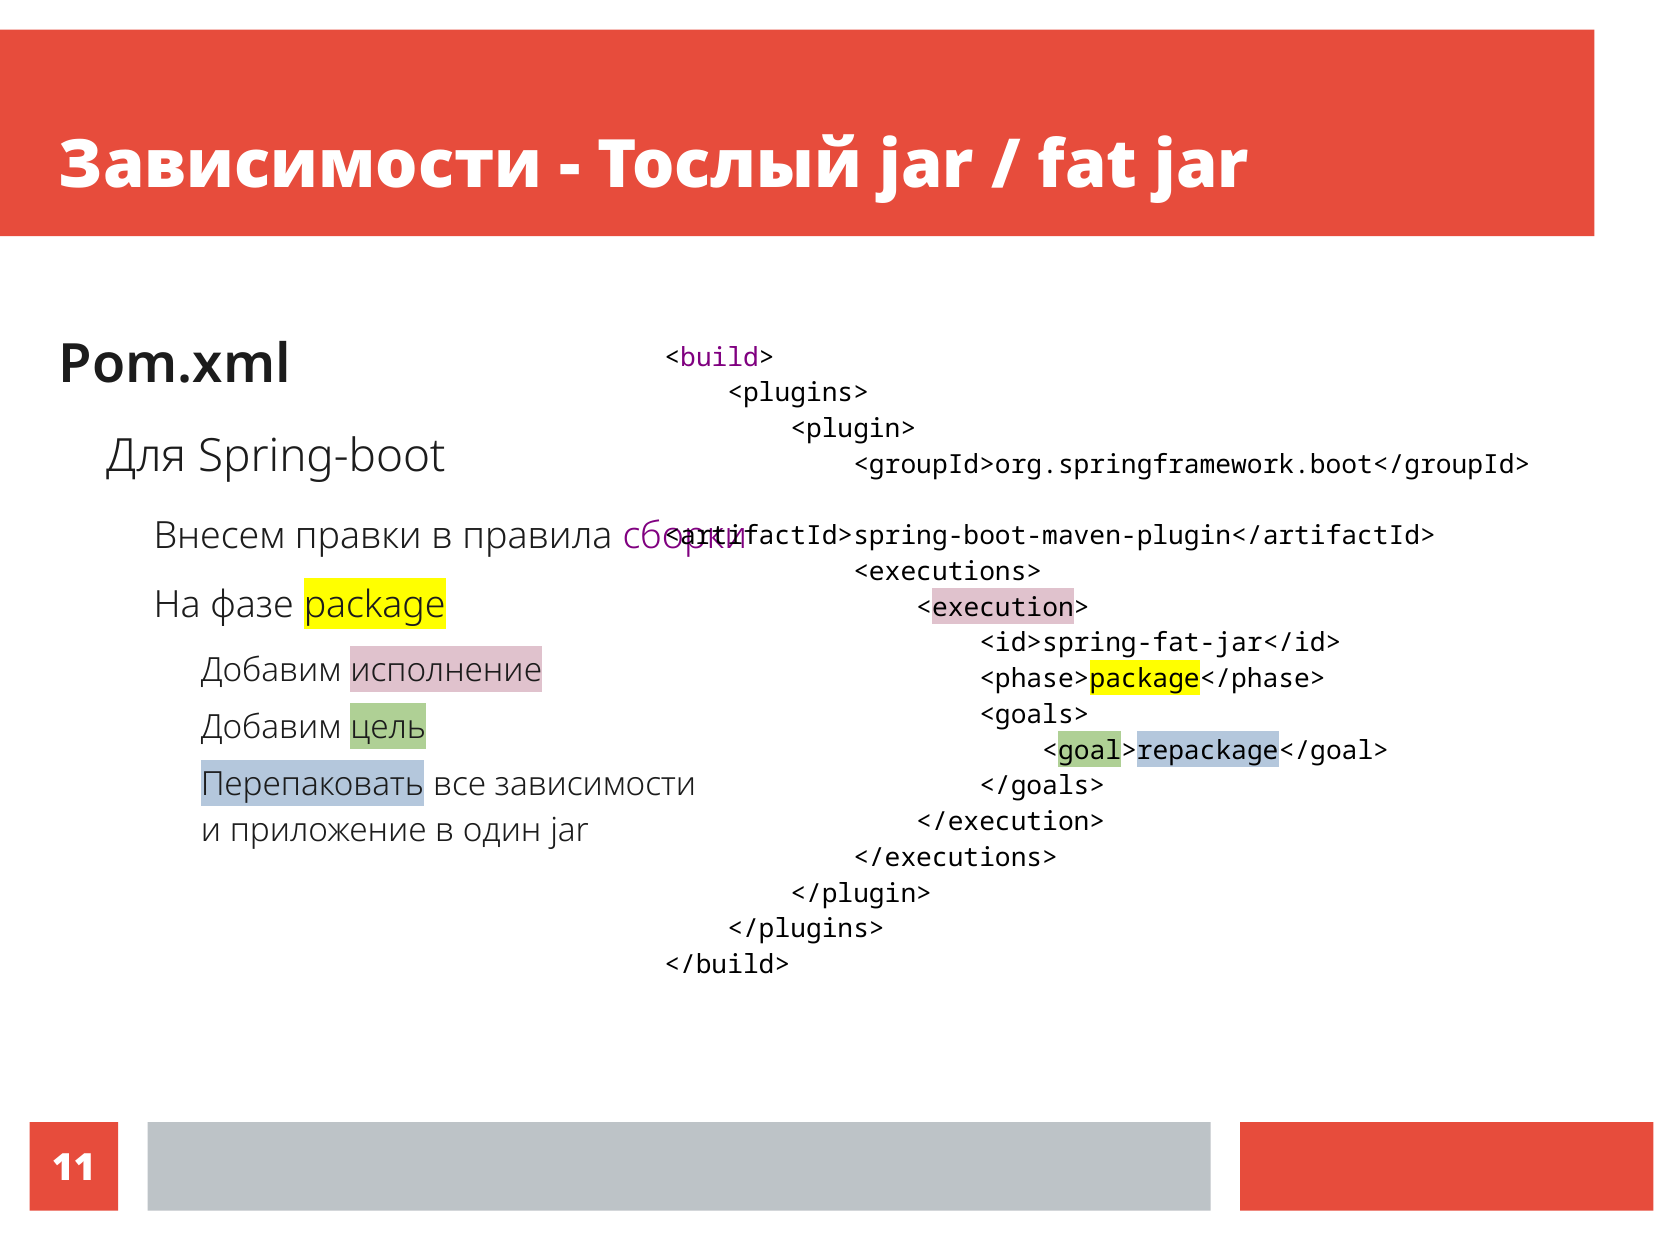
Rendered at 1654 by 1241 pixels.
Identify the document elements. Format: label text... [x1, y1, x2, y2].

title Зависимости - Тослый jar / fat jar [59, 59, 1595, 207]
list Pom.xml Для Spring-boot Внесем правки в правила сборки На фазе package Добавим исполнение Добавим цель Перепаковать все зависимости и приложение в один jar [59, 324, 768, 1093]
text_box <build> <plugins> <plugin> <groupId>org.springframework.boot</groupId> <artifactId>spring-boot-maven-plugin</artifactId> <executions> <execution> <id>spring-fat-jar</id> <phase>package</phase> <goals> <goal>repackage</goal> </goals> </execution> </executions> </plugin> </plugins> </build> [649, 330, 1565, 1004]
